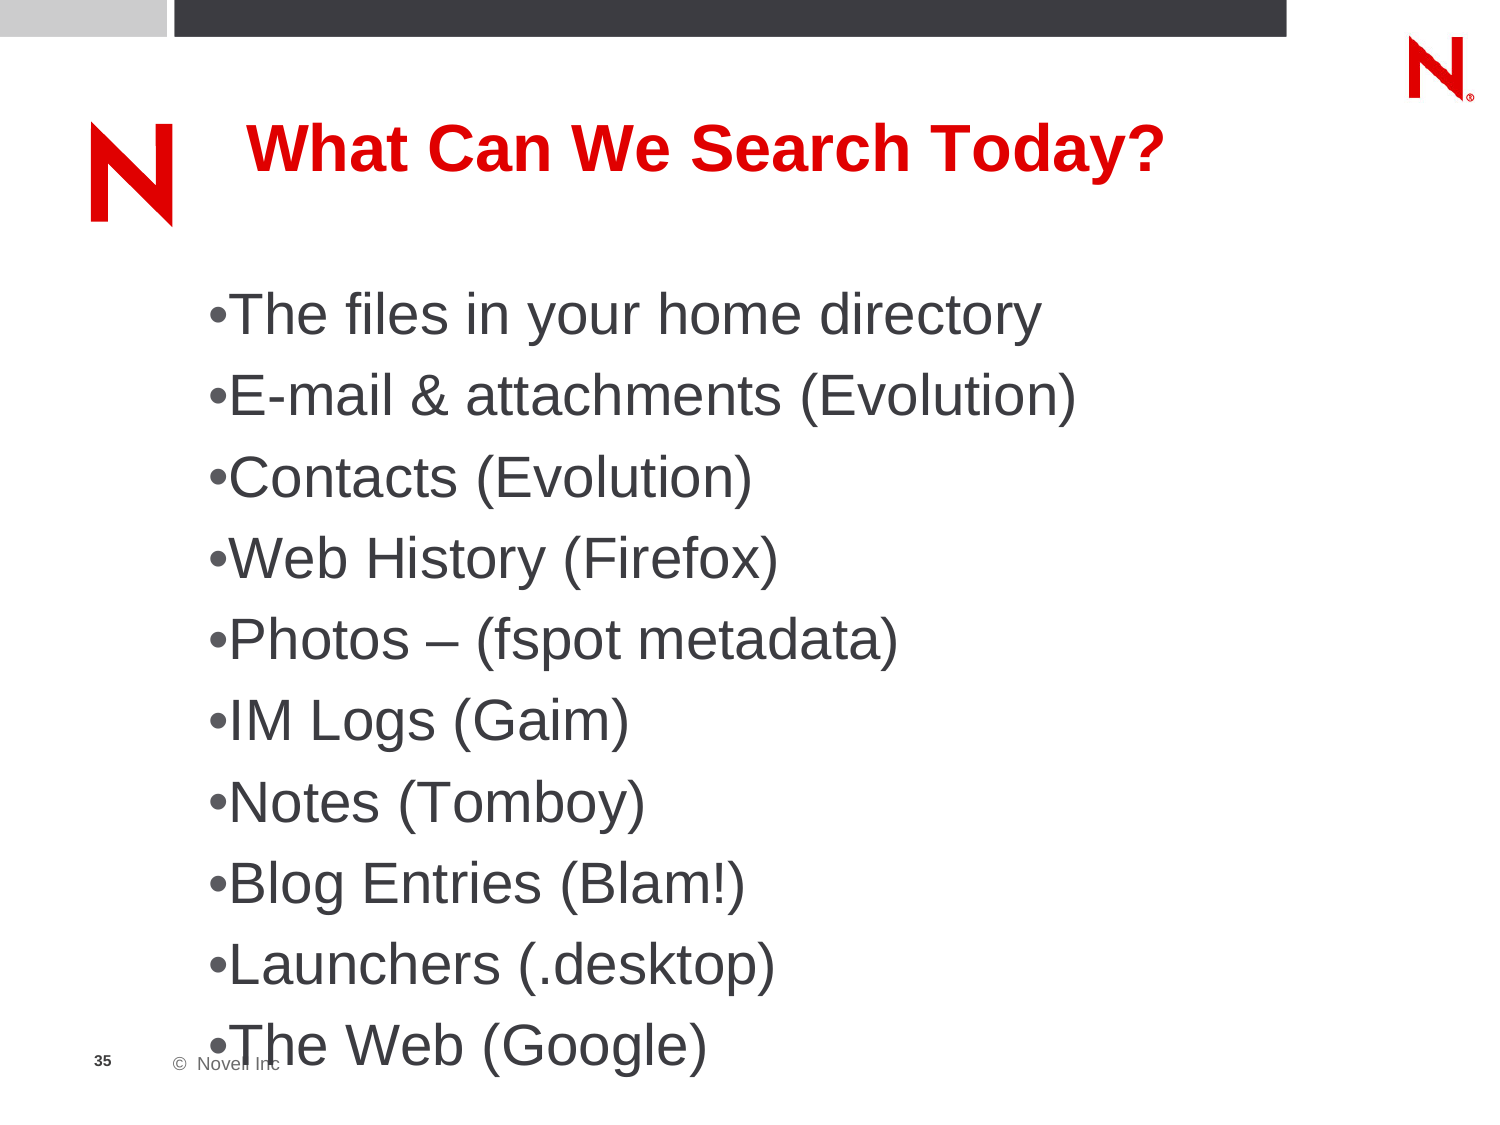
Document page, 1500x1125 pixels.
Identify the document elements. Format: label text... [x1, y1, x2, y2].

text_box [90, 121, 173, 228]
title What Can We Search Today? [246, 68, 1409, 231]
picture [1404, 32, 1477, 105]
list The files in your home directory E-mail & attachments (Evolution) Contacts (Evolution) Web History (Firefox) Photos – (fspot metadata) IM Logs (Gaim) Notes (Tomboy) Blog Entries (Blam!) Launchers (.desktop) The Web (Google) [193, 257, 1407, 1097]
